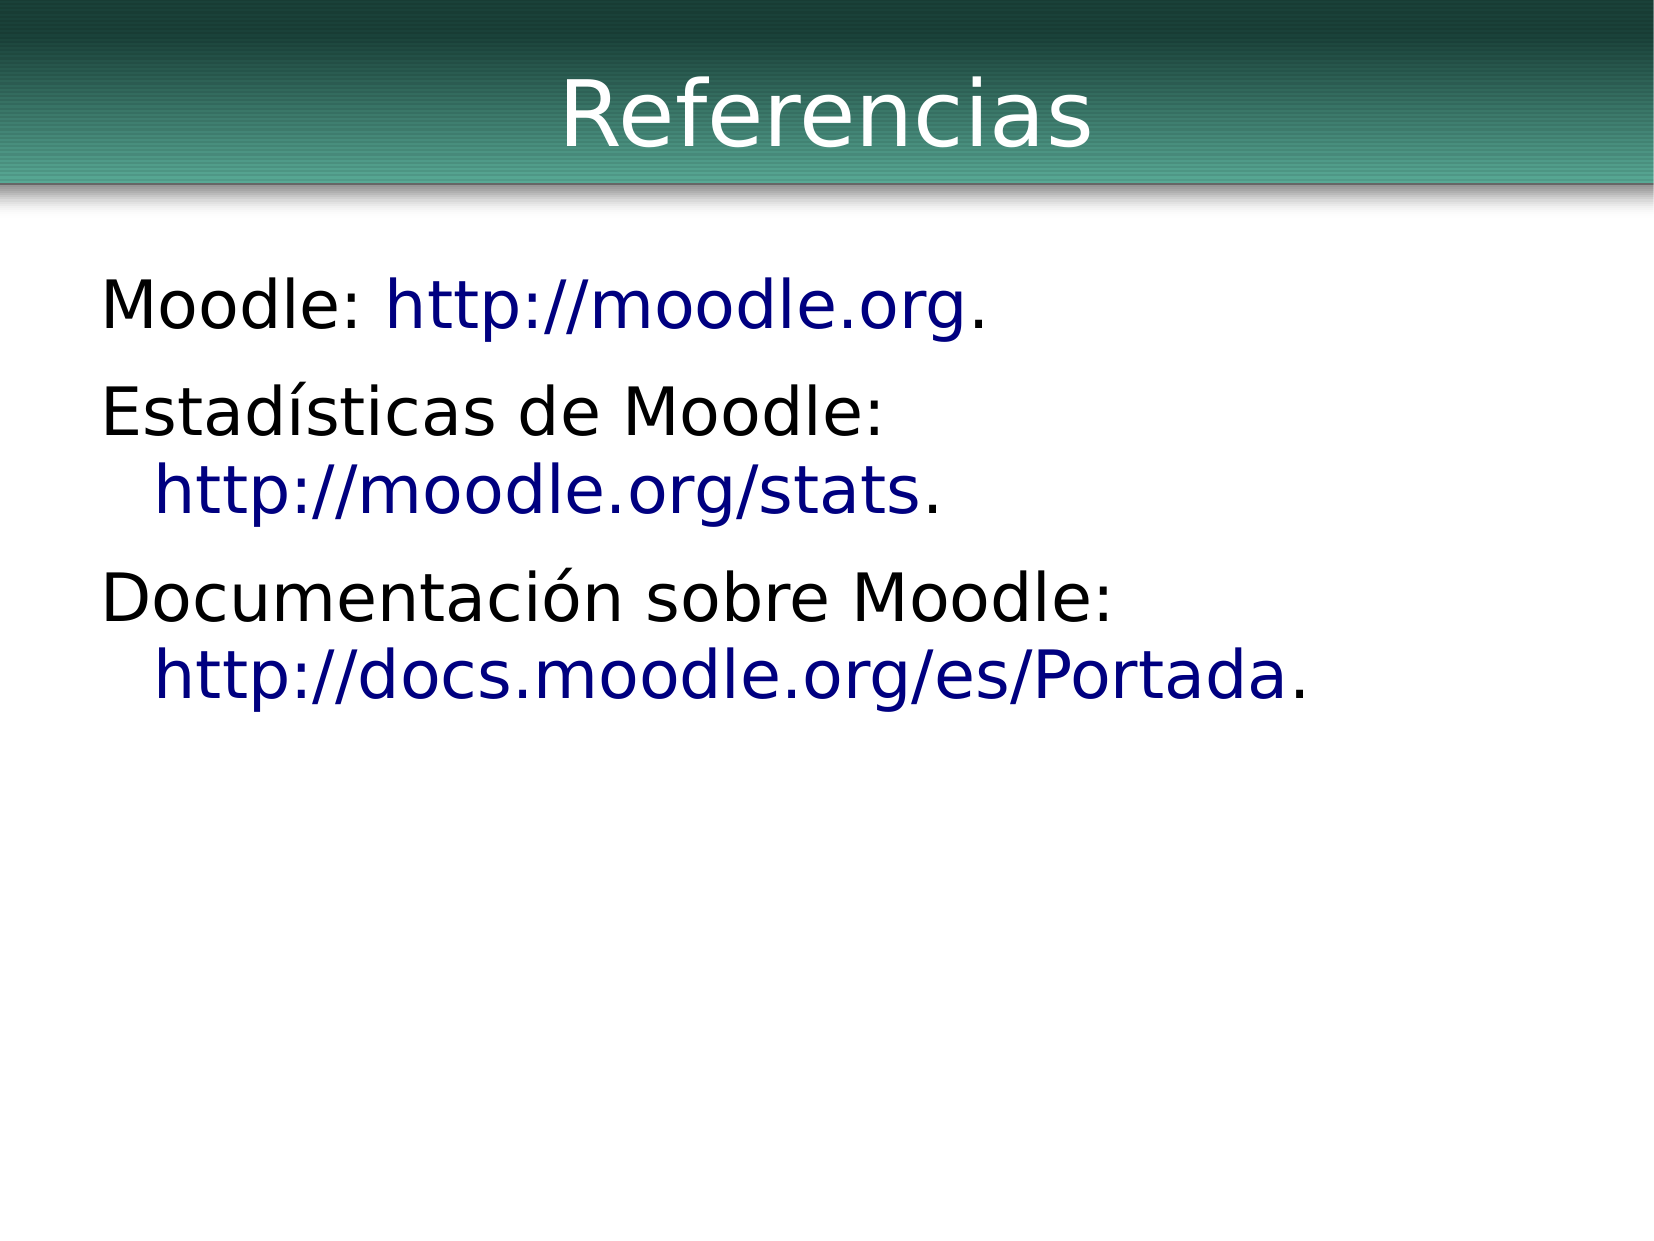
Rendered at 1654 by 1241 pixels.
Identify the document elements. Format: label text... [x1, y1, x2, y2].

title Referencias [82, 11, 1571, 219]
list Moodle: http://moodle.org. Estadísticas de Moodle: http://moodle.org/stats. Documentación sobre Moodle: http://docs.moodle.org/es/Portada. [82, 266, 1571, 1071]
picture [0, 0, 1654, 225]
